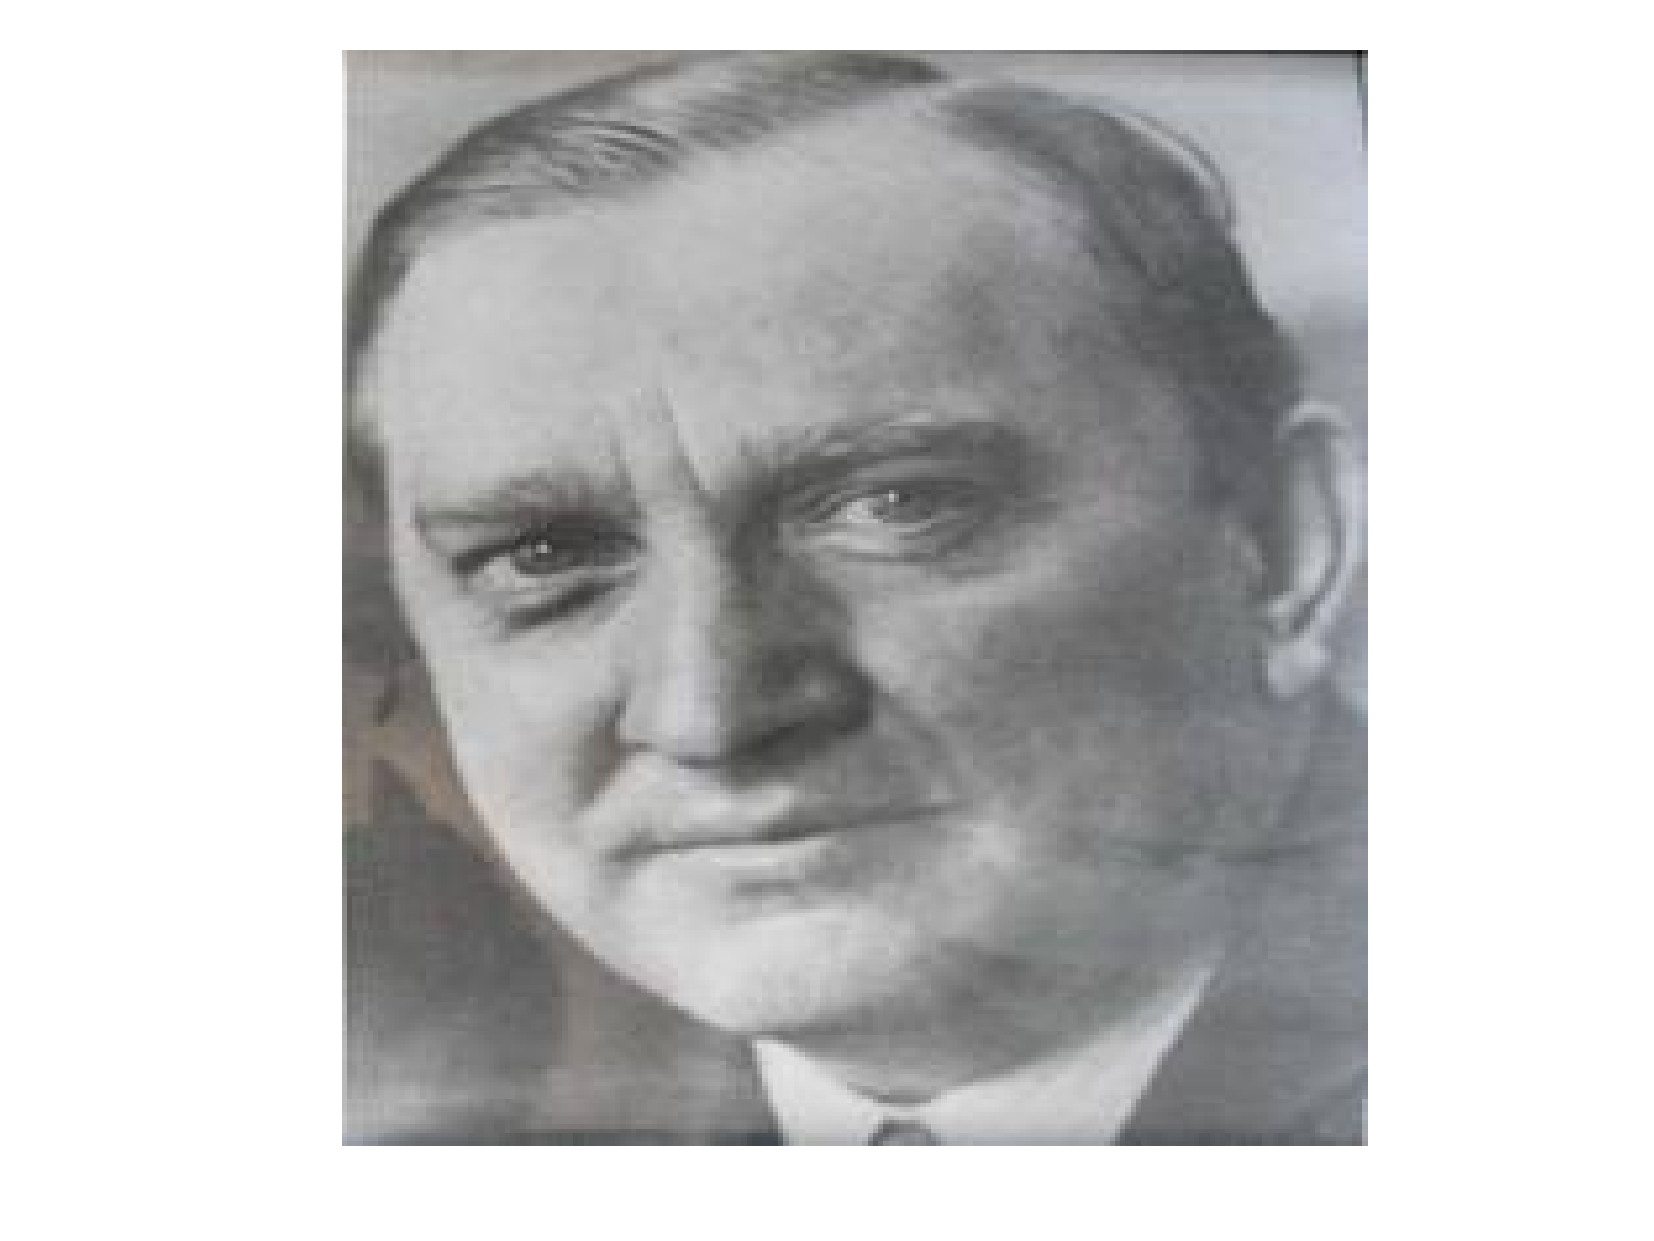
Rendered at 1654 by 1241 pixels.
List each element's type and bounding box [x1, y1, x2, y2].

picture [342, 50, 1368, 1146]
